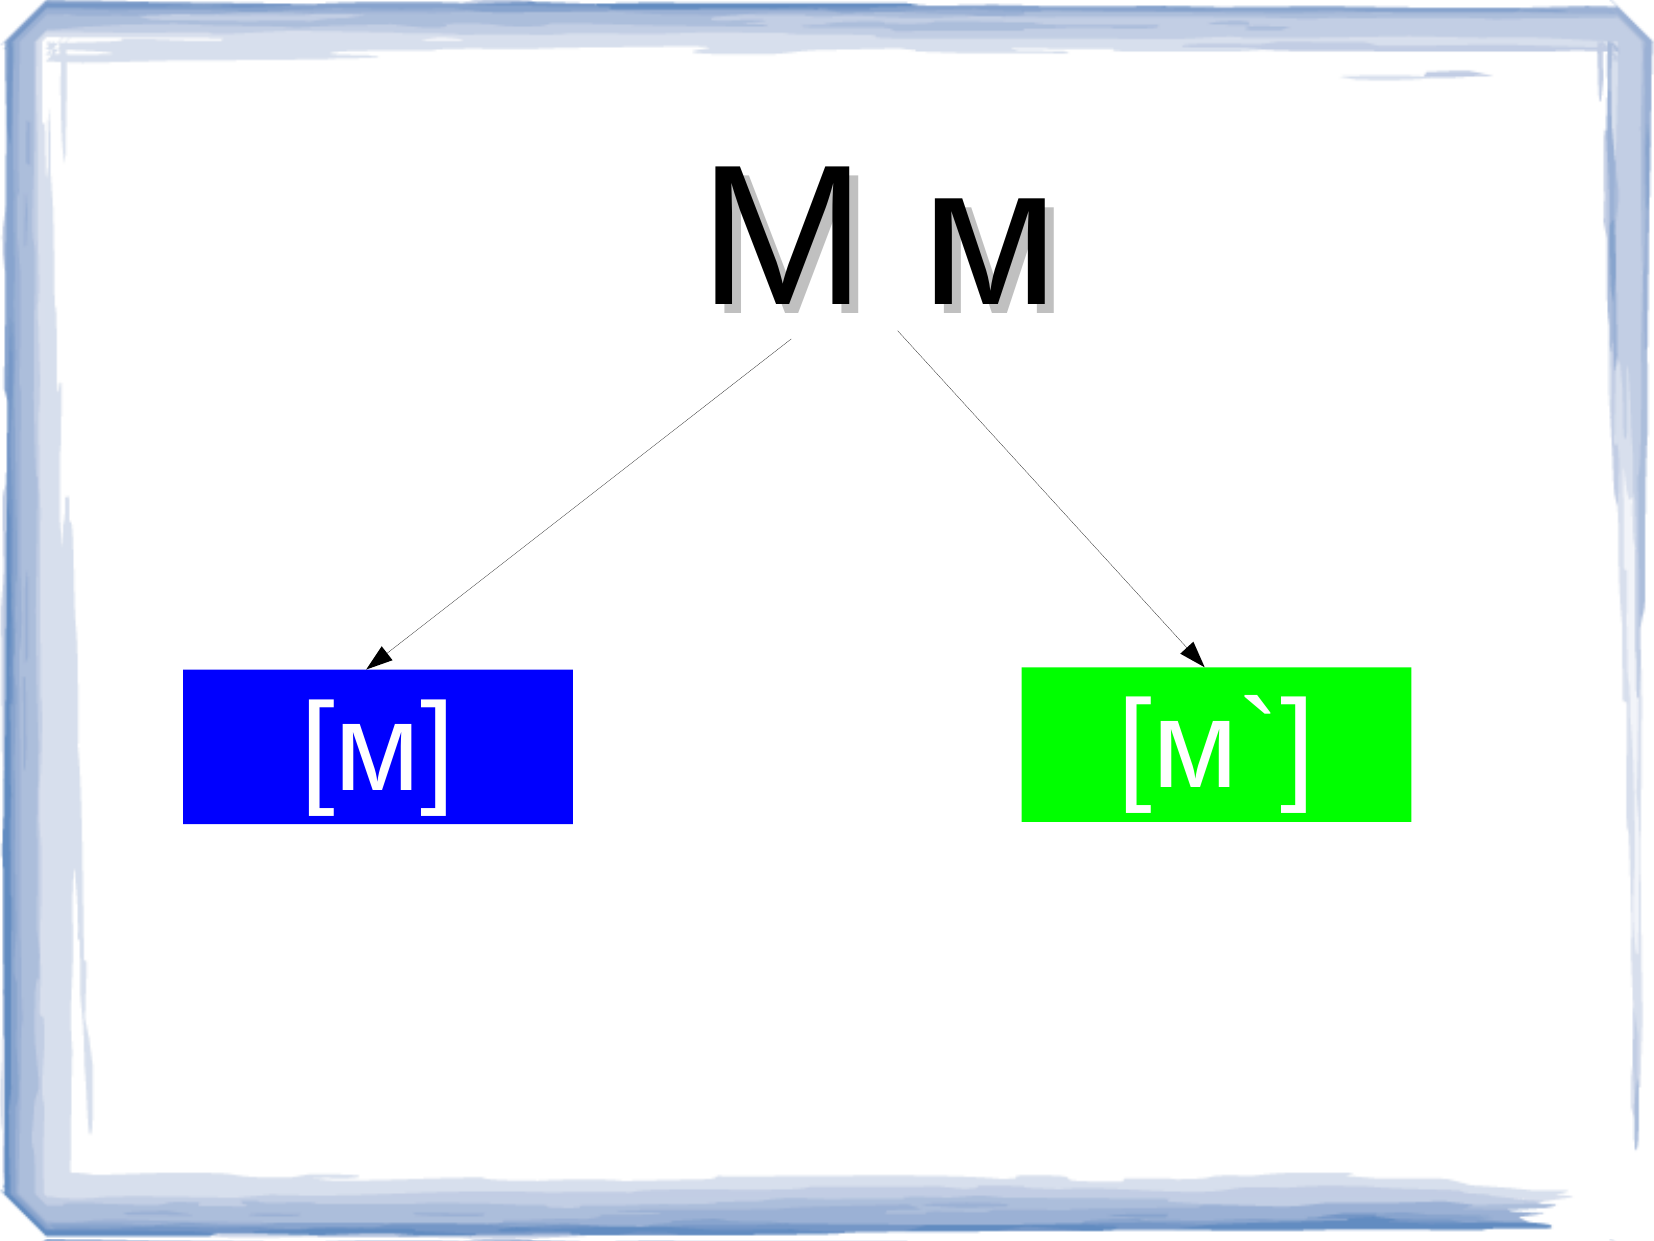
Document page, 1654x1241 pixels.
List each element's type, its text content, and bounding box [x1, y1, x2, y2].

picture [0, 0, 1654, 1241]
text_box [м] [183, 669, 573, 825]
text_box М м [685, 115, 1075, 355]
text_box [м`] [1021, 667, 1412, 822]
